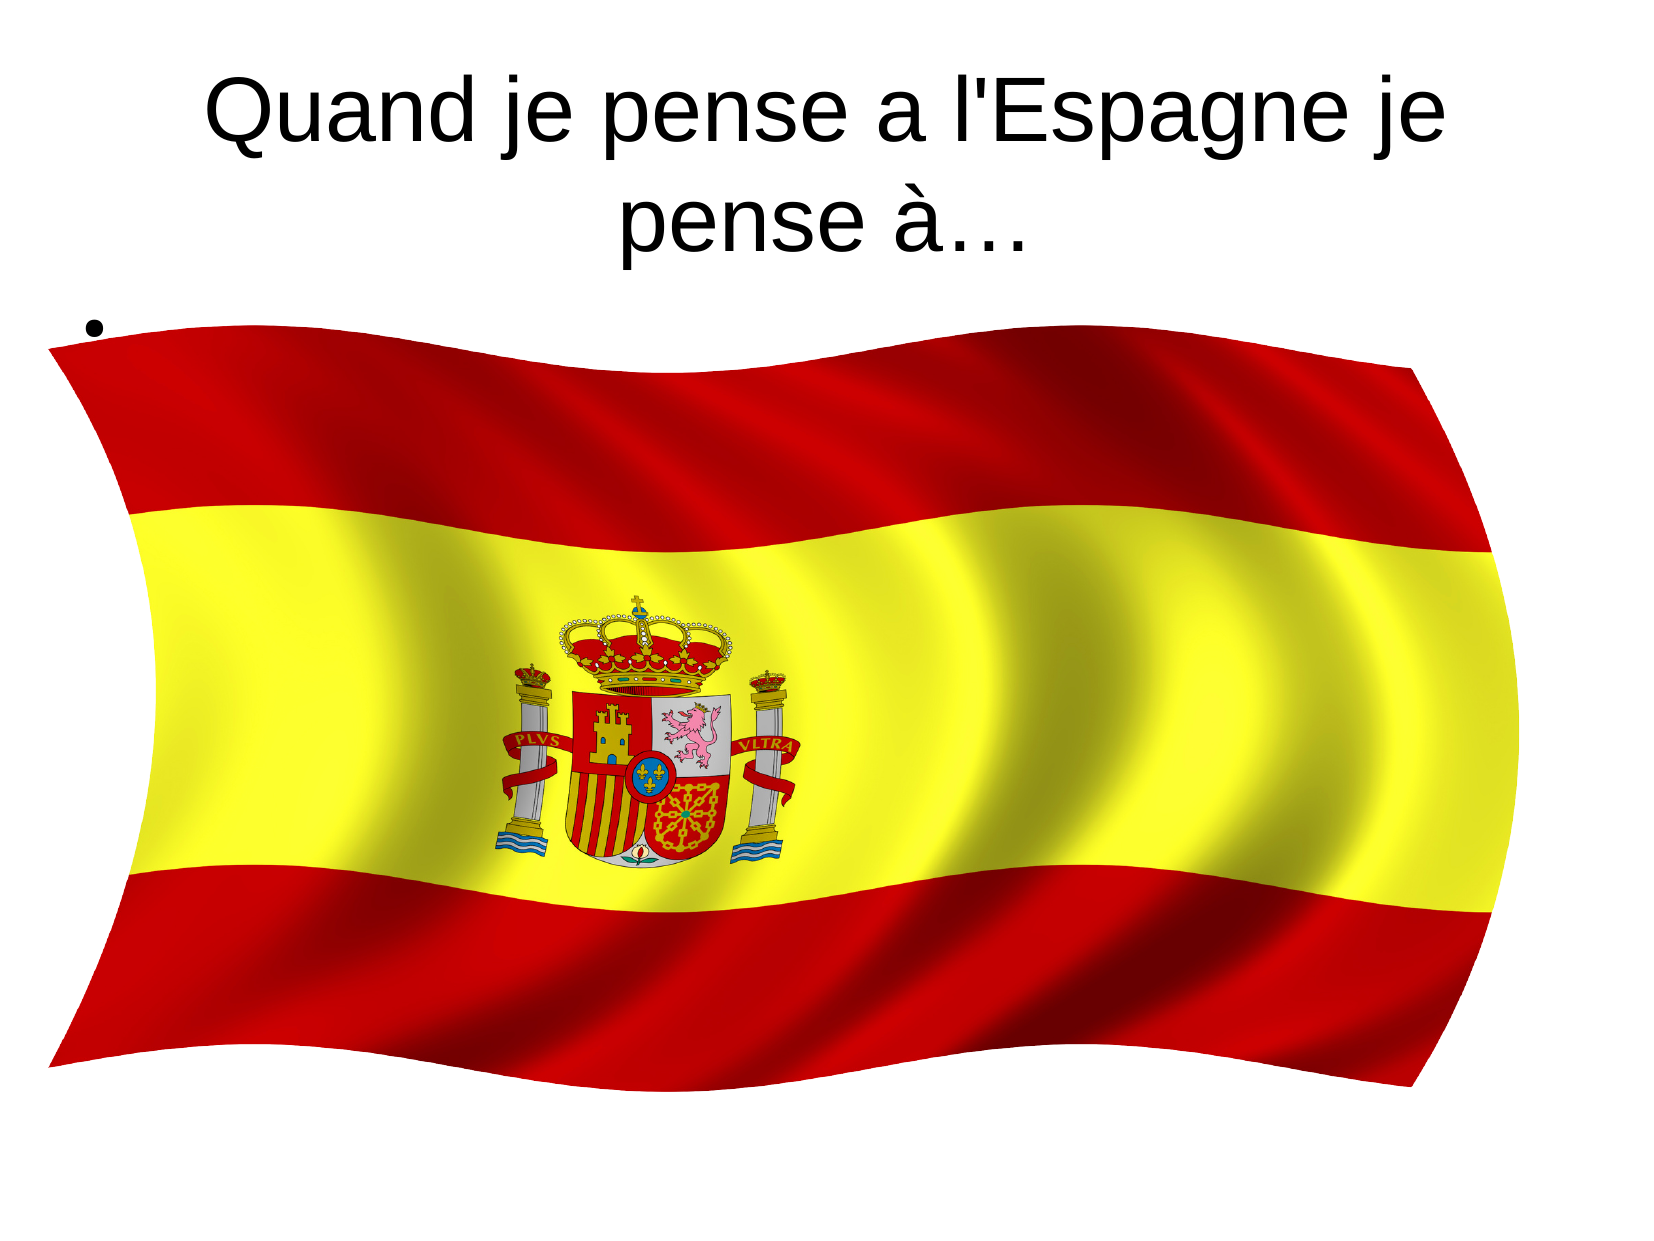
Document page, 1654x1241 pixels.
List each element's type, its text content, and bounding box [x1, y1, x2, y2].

list , [82, 290, 1571, 1109]
picture [47, 318, 1524, 1101]
title Quand je pense a l'Espagne je pense à… [82, 49, 1571, 257]
